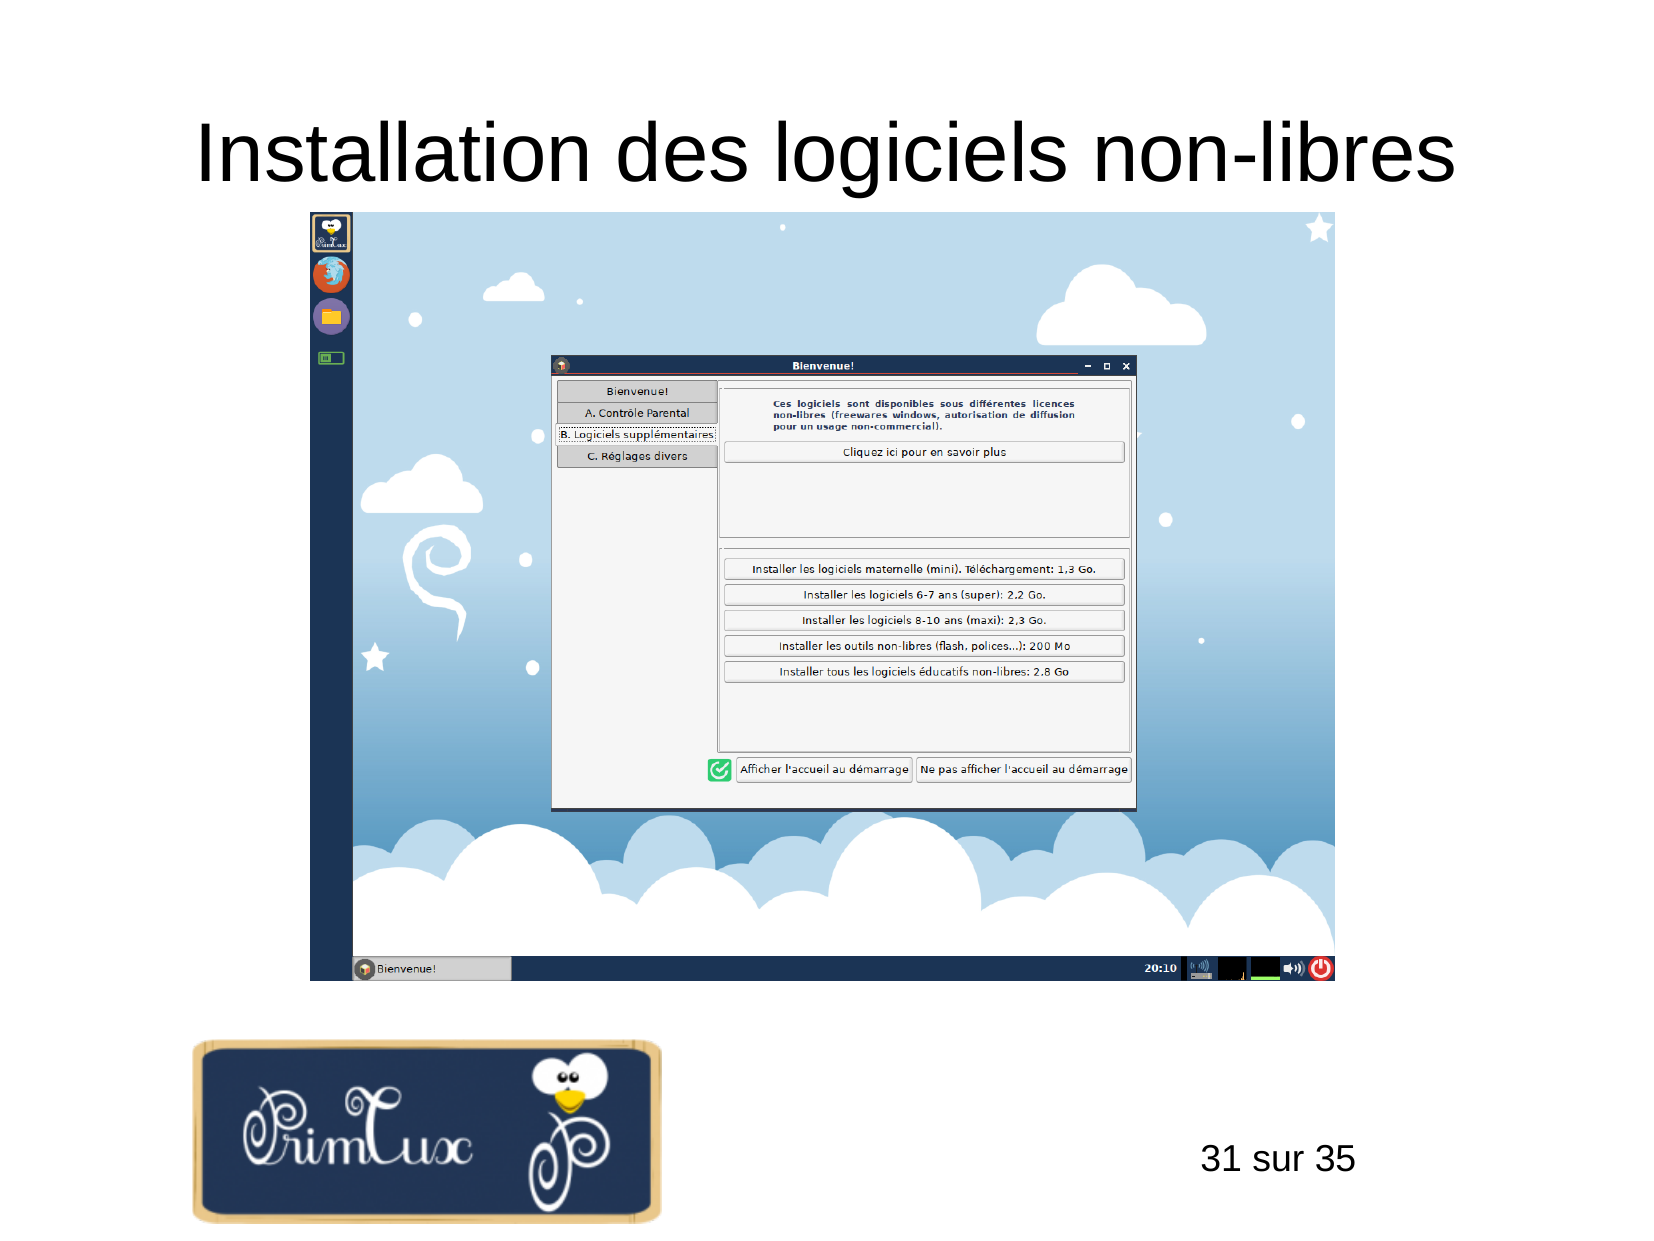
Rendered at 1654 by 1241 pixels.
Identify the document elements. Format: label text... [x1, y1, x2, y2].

picture [310, 212, 1335, 981]
title Installation des logiciels non-libres [82, 49, 1571, 257]
picture [192, 1039, 662, 1224]
